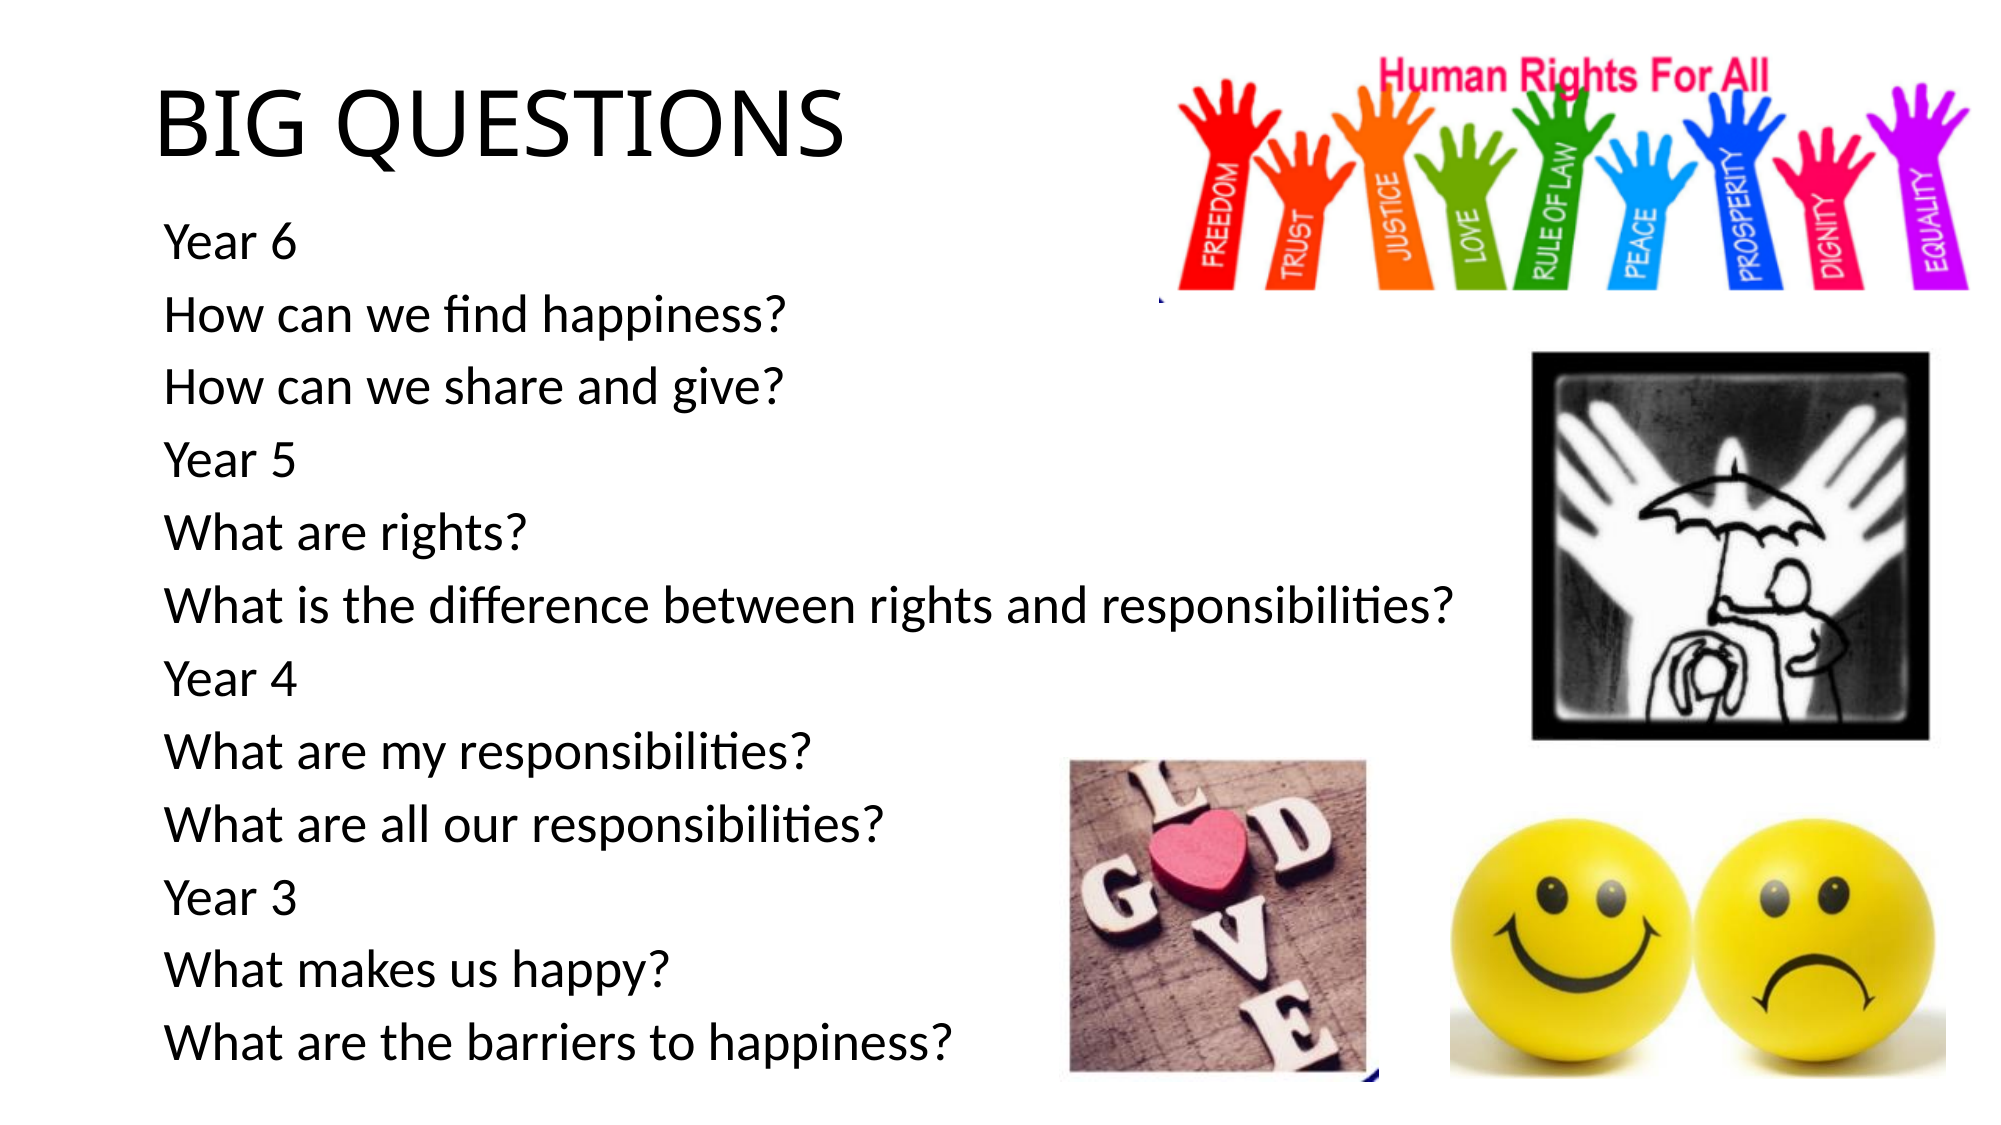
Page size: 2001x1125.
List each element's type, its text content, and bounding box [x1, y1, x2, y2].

picture [1516, 336, 1946, 758]
picture [1059, 757, 1379, 1082]
title BIG QUESTIONS [137, 17, 1863, 236]
picture [1450, 803, 1946, 1079]
picture [1159, 46, 1989, 303]
list Year 6 How can we find happiness? How can we share and give? Year 5 What are rights? What is the difference between rights and responsibilities? Year 4 What are my responsibilities? What are all our responsibilities? Year 3 What makes us happy? What are the barriers to happiness? [148, 210, 1874, 1108]
